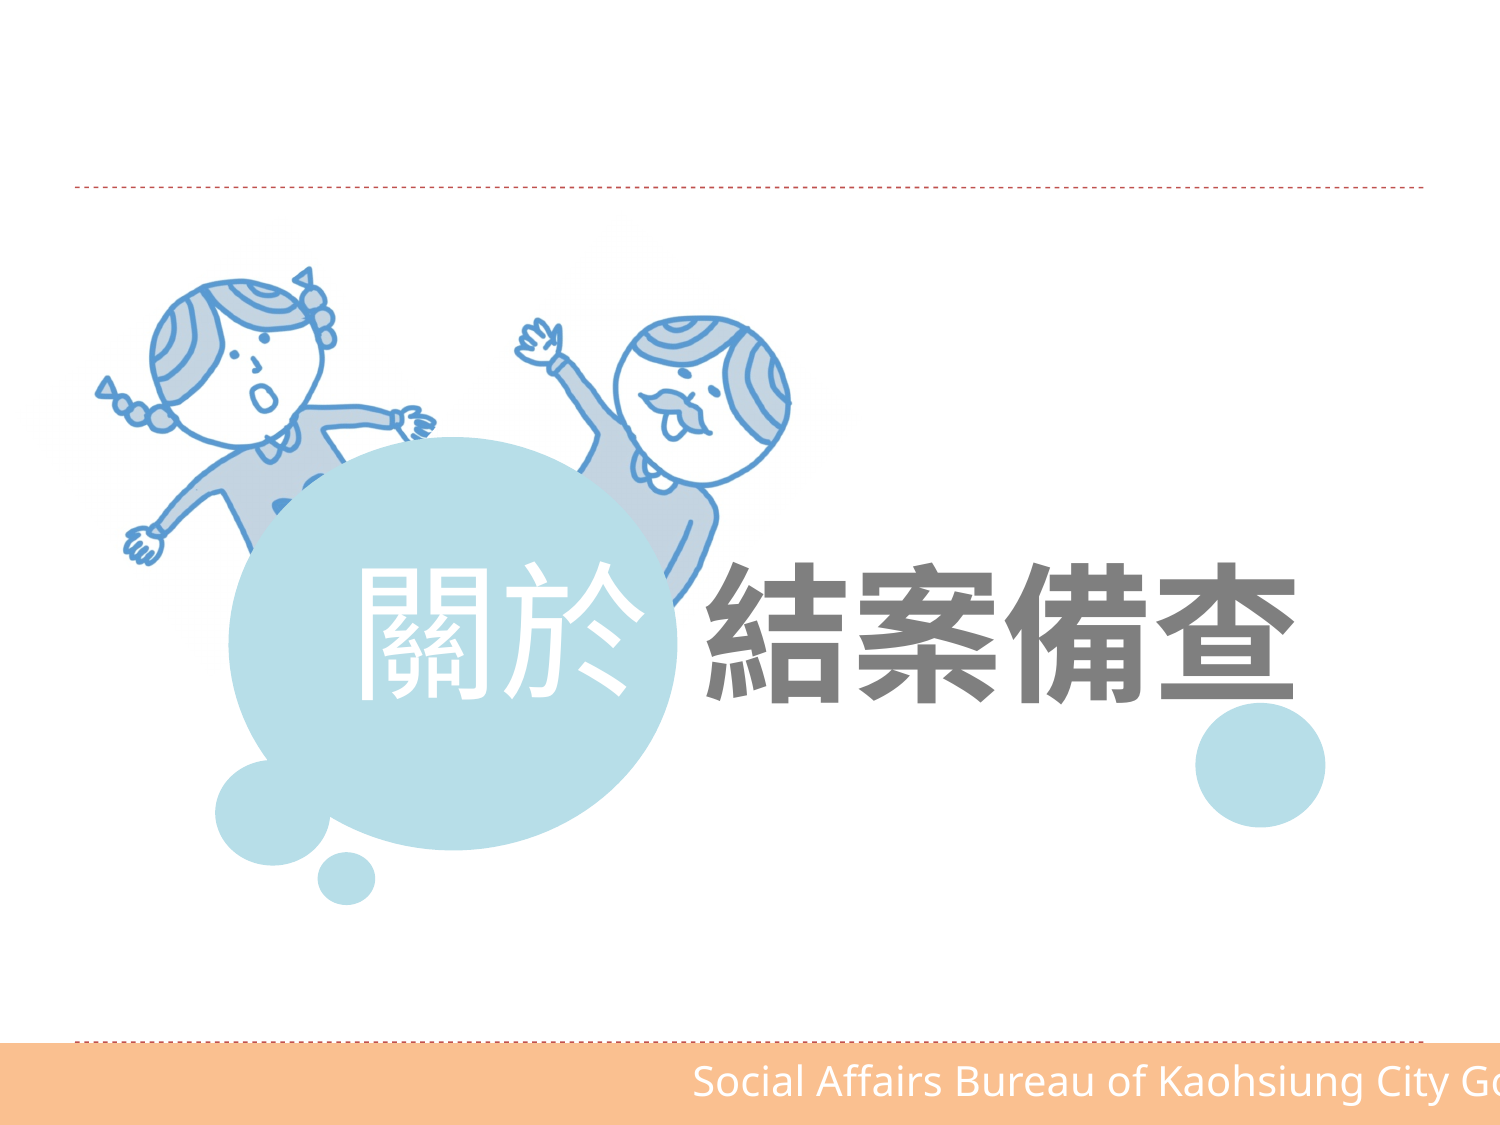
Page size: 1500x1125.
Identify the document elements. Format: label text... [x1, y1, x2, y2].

list 結案備查 [144, 532, 1495, 733]
picture [14, 210, 862, 588]
text_box 關於 [334, 531, 1162, 731]
text_box [1195, 702, 1326, 828]
text_box Social Affairs Bureau of Kaohsiung City Government [0, 1043, 1500, 1125]
text_box [215, 733, 656, 866]
text_box [264, 437, 642, 532]
text_box [317, 852, 376, 906]
